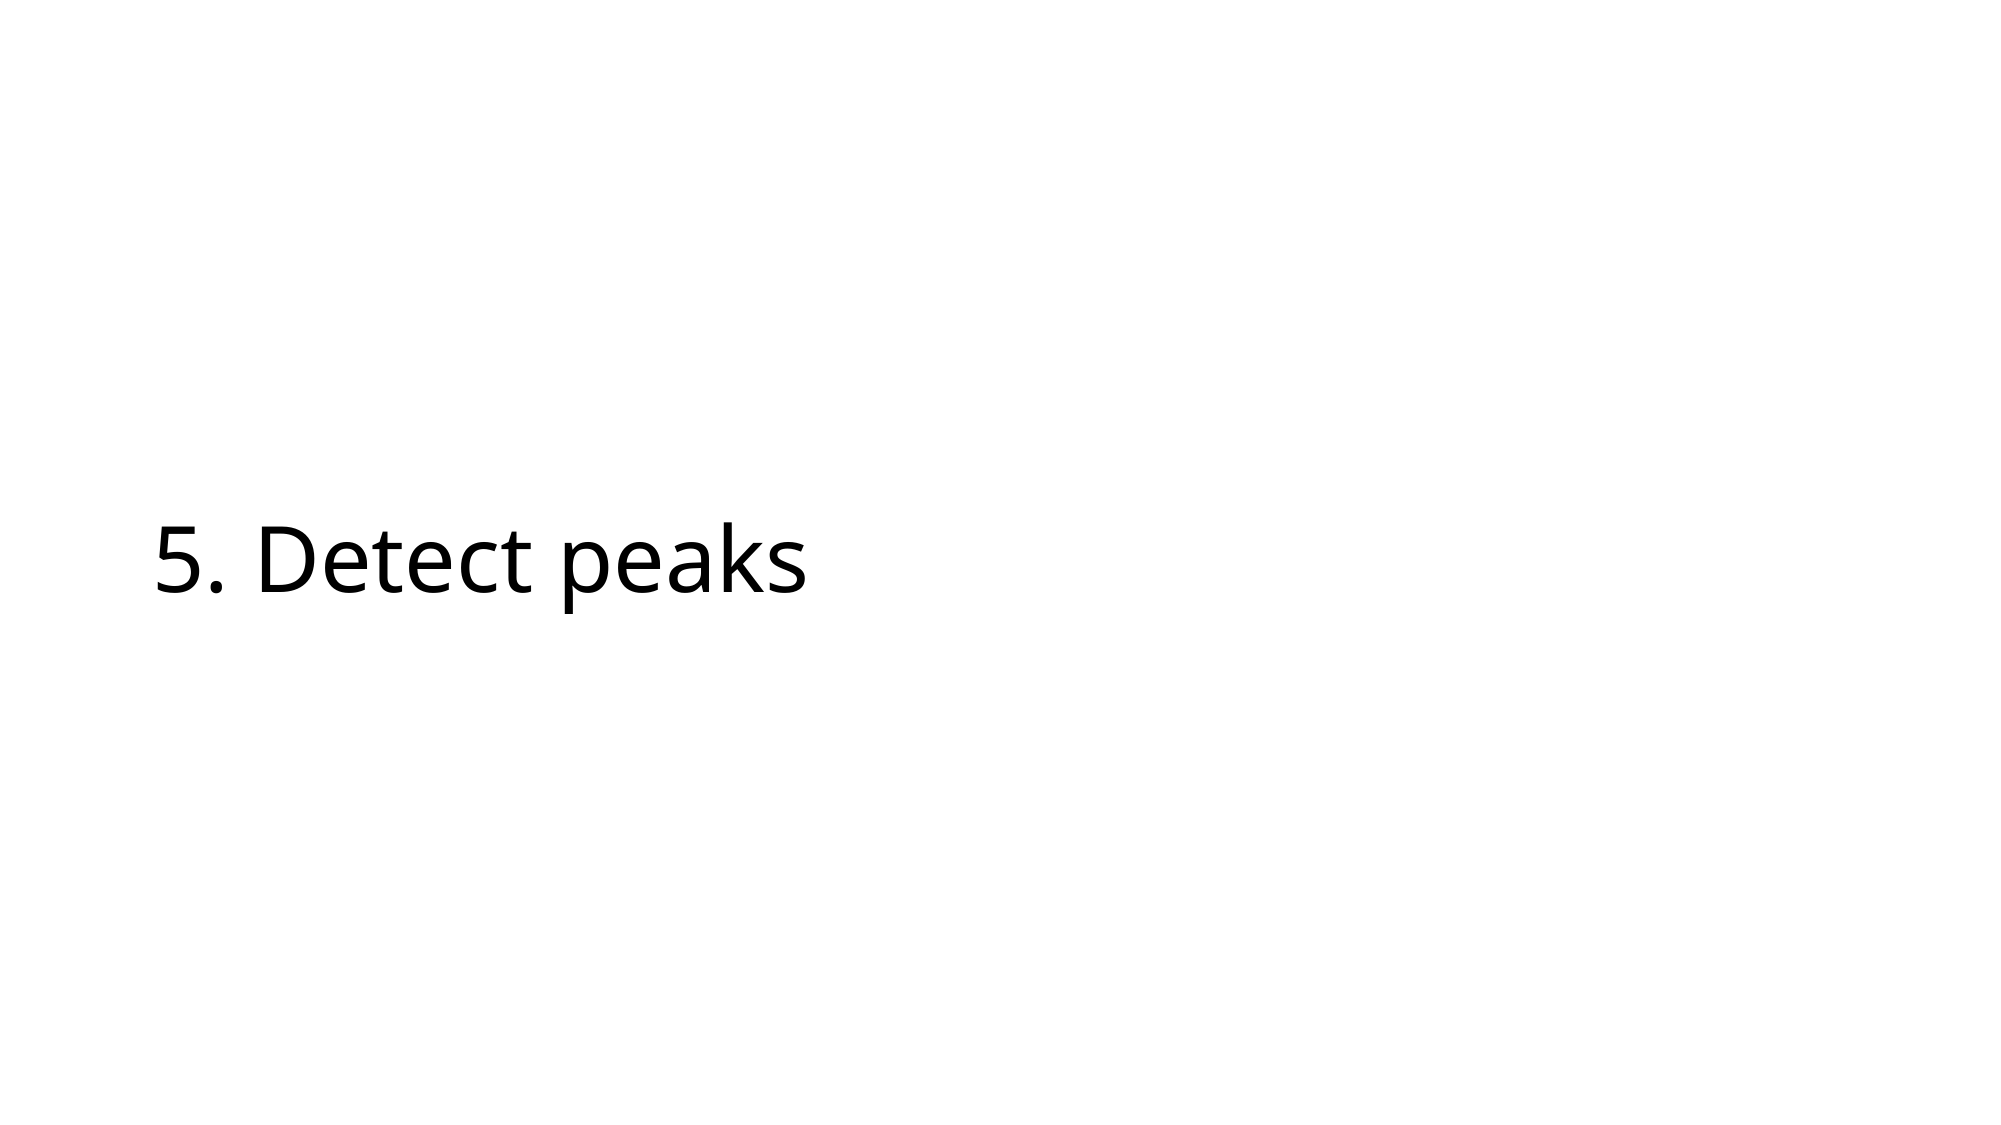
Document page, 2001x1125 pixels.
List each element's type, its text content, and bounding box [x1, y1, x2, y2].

title 5. Detect peaks [137, 453, 1863, 672]
